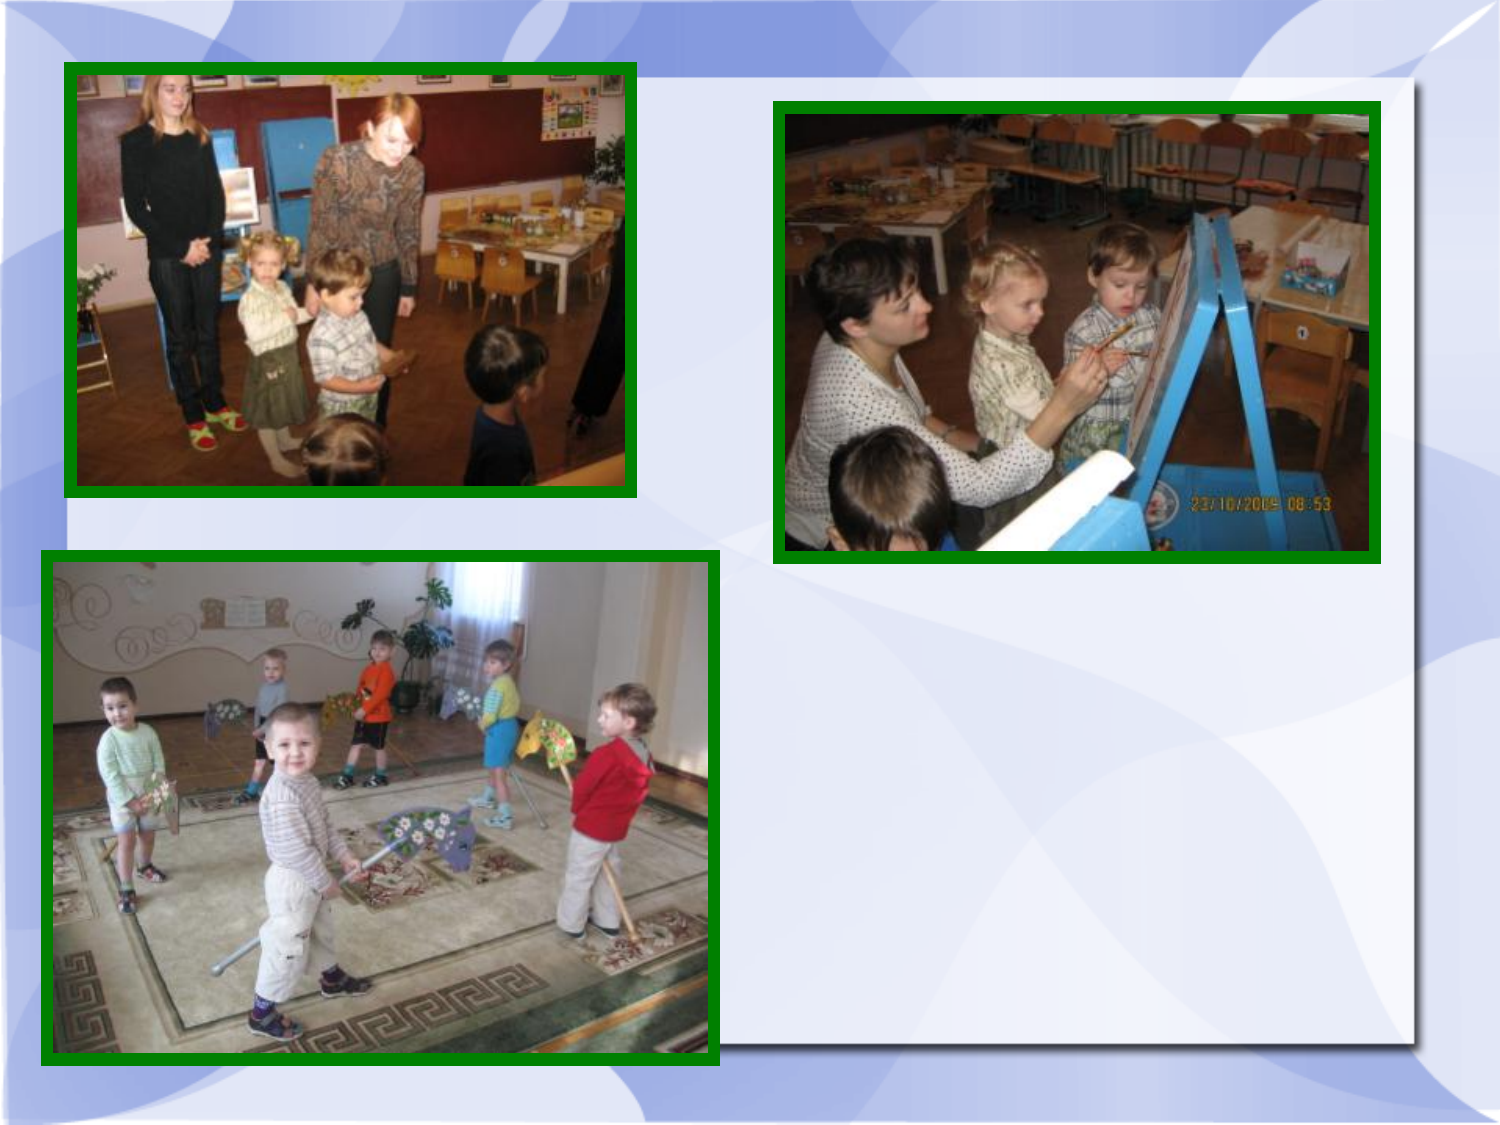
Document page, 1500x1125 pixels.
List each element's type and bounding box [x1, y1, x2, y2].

text_box [53, 562, 708, 1054]
text_box [785, 113, 1369, 552]
text_box [76, 75, 625, 487]
picture [0, 0, 1500, 1125]
